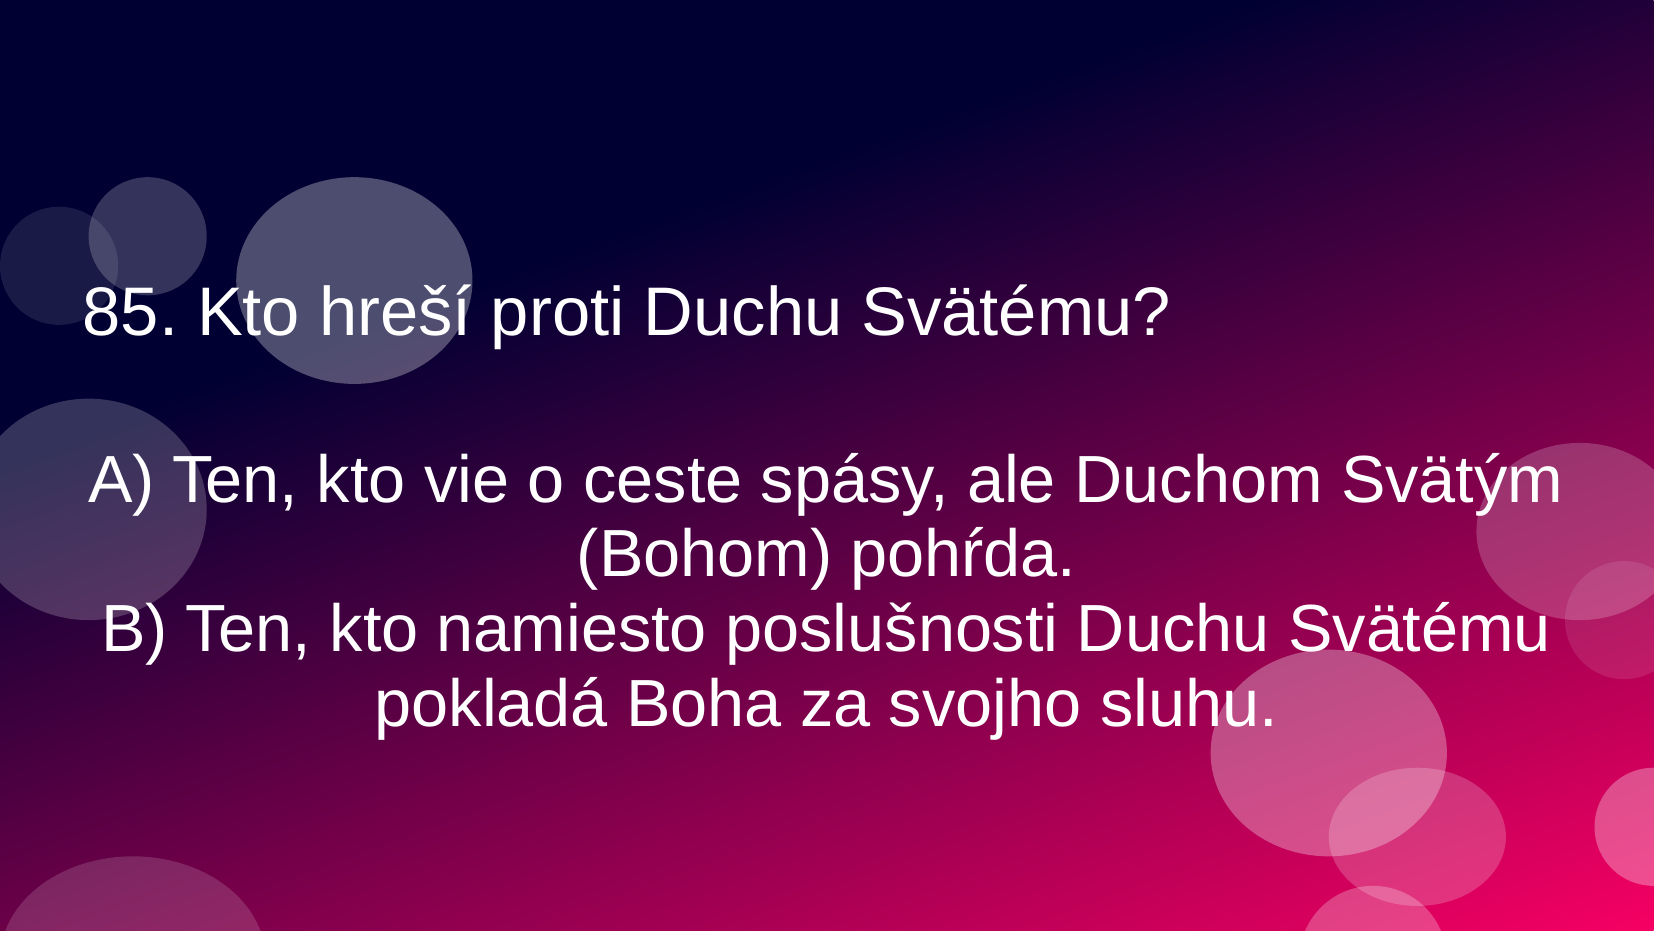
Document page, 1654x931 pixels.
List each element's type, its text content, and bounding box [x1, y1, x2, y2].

title 85. Kto hreší proti Duchu Svätému? [82, 234, 1571, 390]
subtitle A) Ten, kto vie o ceste spásy, ale Duchom Svätým (Bohom) pohŕda. B) Ten, kto namiesto poslušnosti Duchu Svätému pokladá Boha za svojho sluhu. [82, 425, 1571, 758]
